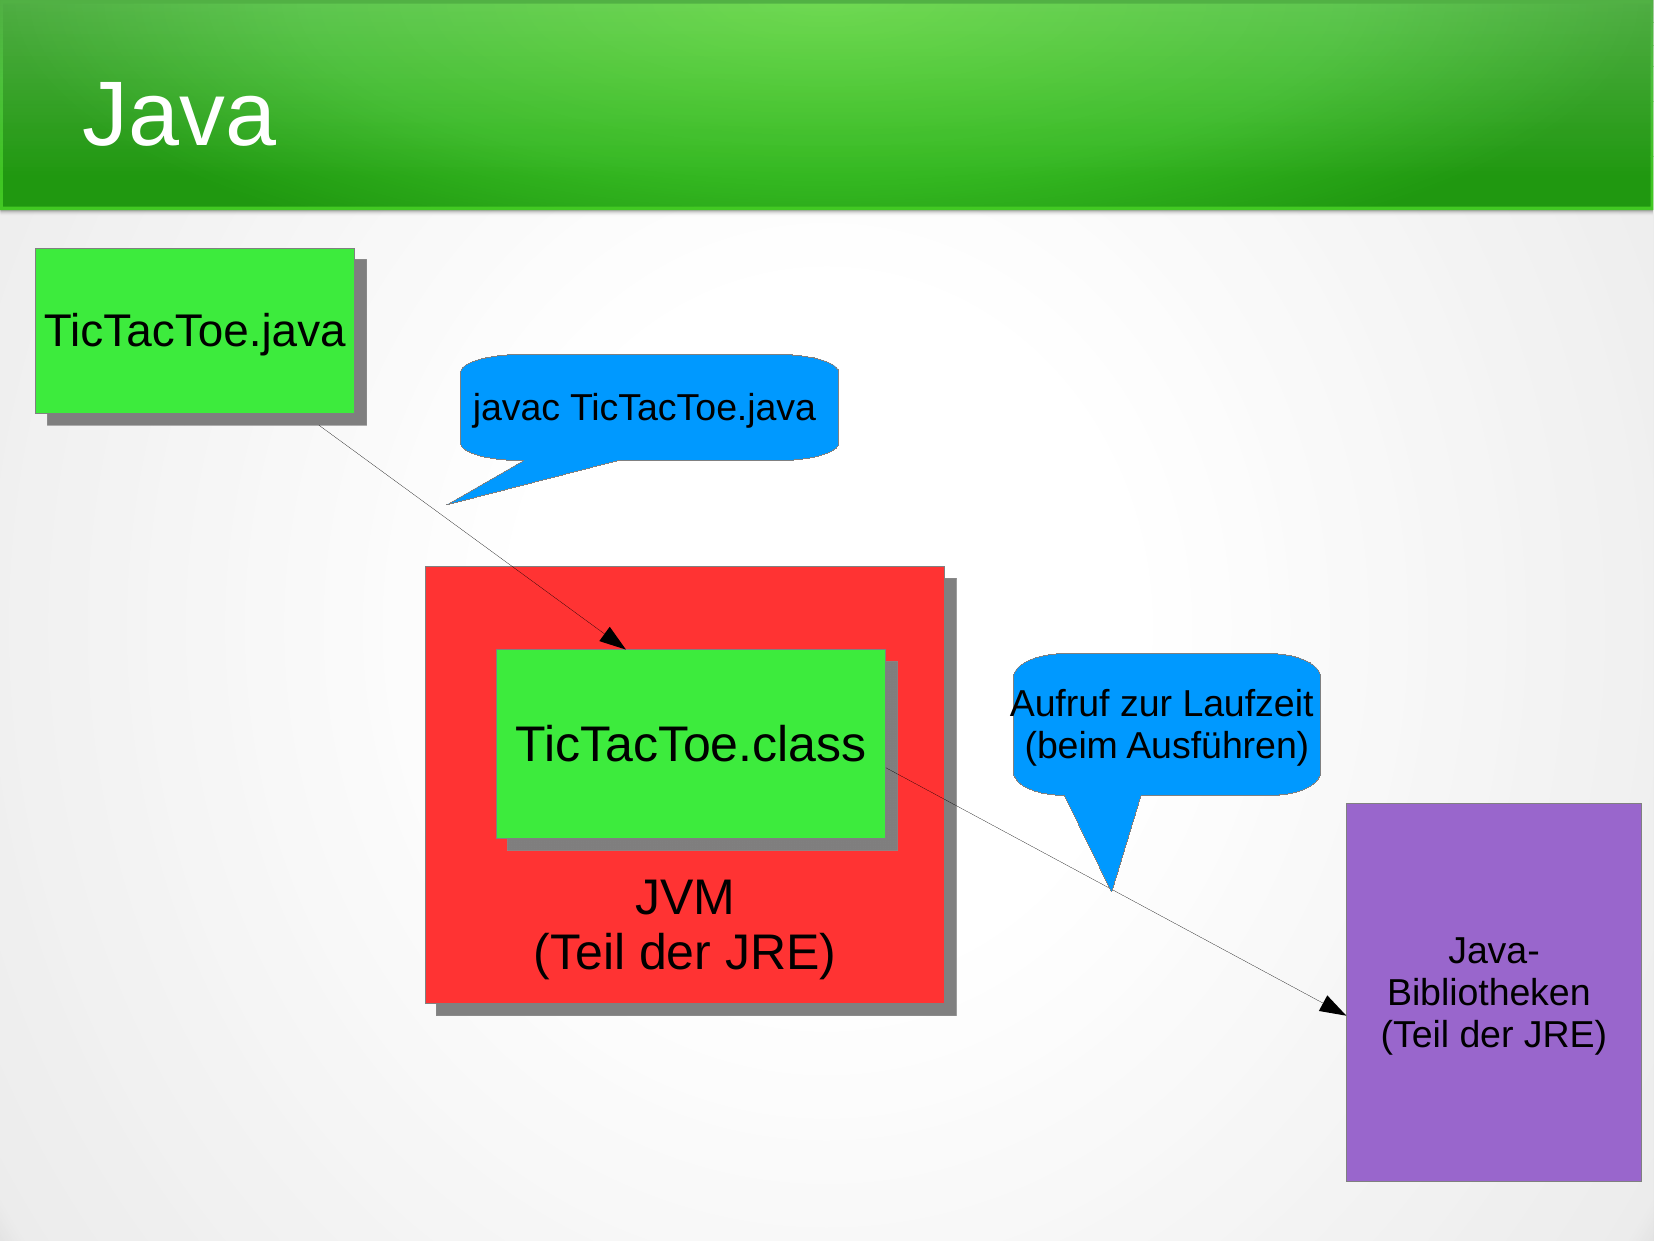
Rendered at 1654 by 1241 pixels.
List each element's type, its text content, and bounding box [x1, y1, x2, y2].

text_box Aufruf zur Laufzeit (beim Ausführen) [1013, 653, 1321, 892]
text_box TicTacToe.class [496, 649, 886, 839]
text_box javac TicTacToe.java [446, 354, 839, 505]
text_box TicTacToe.java [35, 248, 355, 414]
title Java [82, 49, 1571, 179]
text_box JVM (Teil der JRE) [425, 566, 945, 1004]
text_box JVM (Teil der JRE) [514, 566, 945, 798]
text_box Java- Bibliotheken (Teil der JRE) [1346, 803, 1642, 1182]
